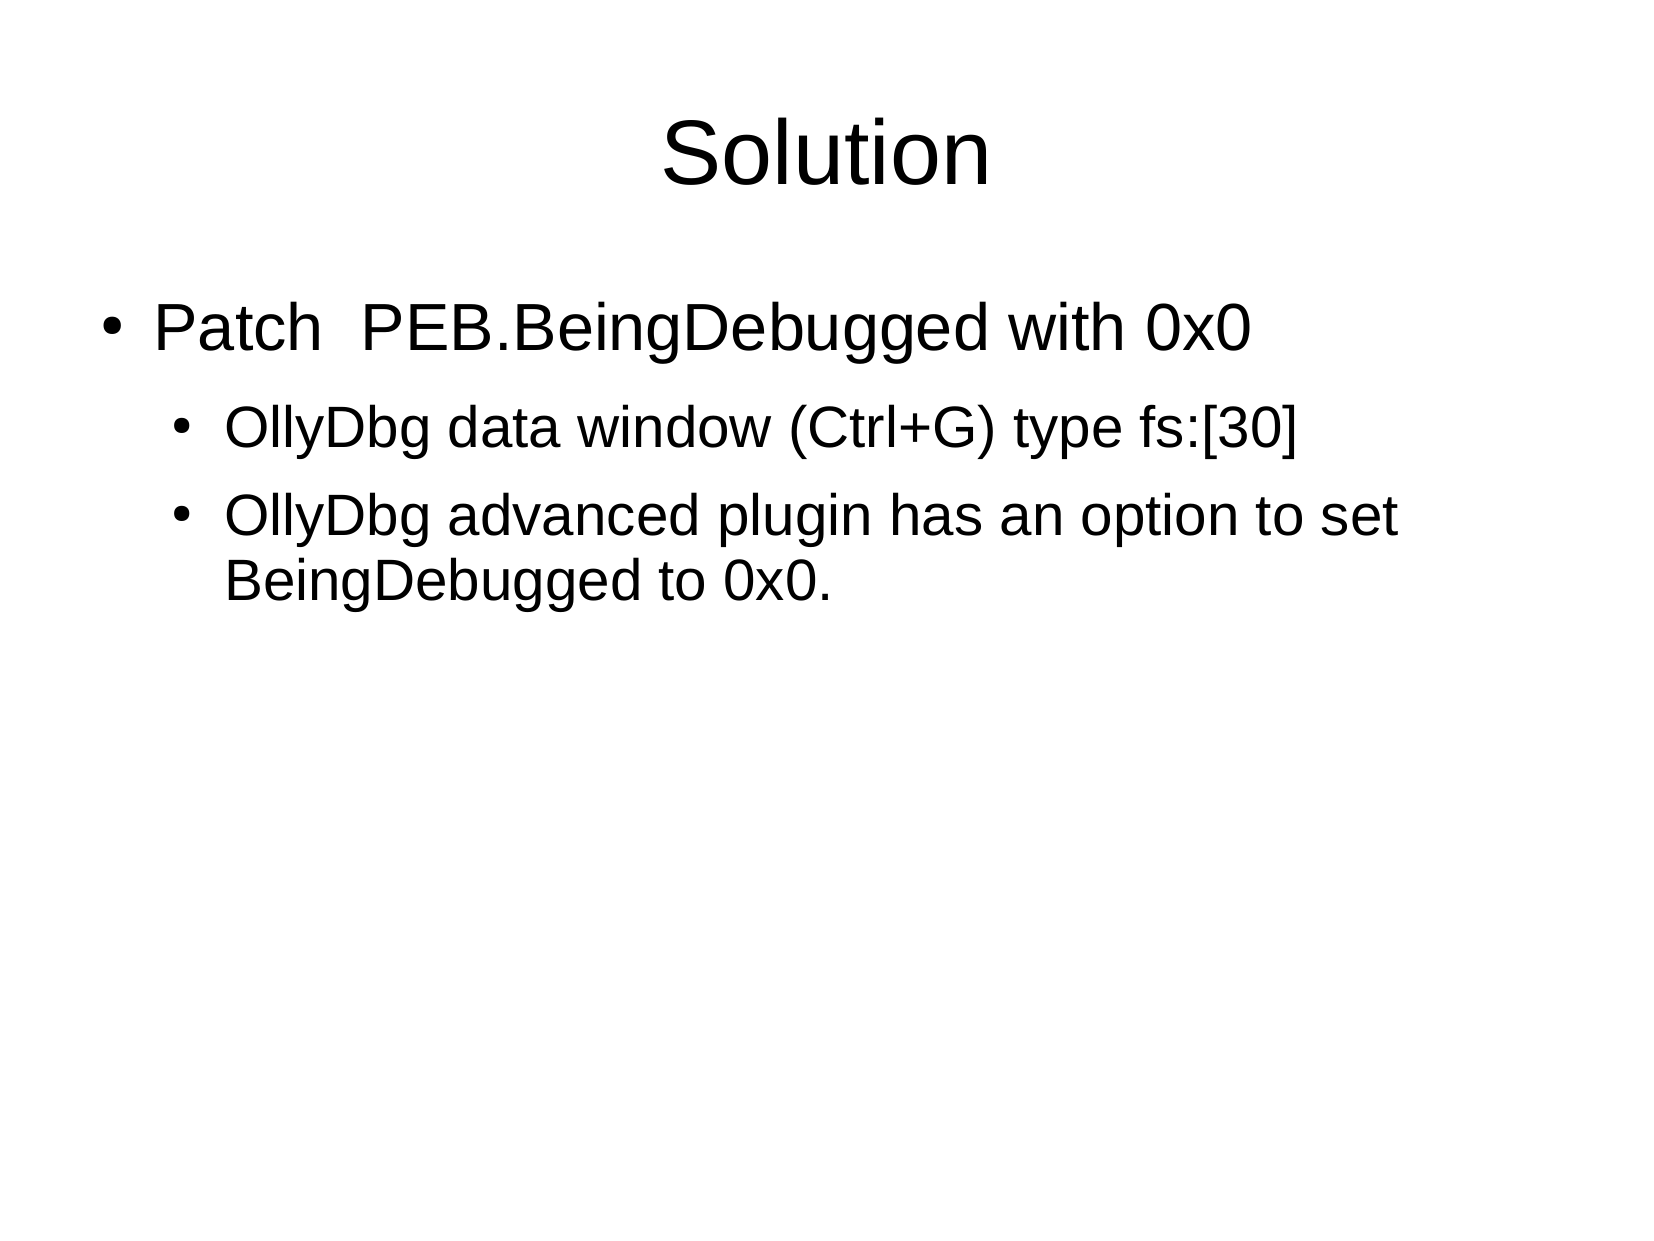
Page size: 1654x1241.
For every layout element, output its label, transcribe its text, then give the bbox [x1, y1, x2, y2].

list Patch PEB.BeingDebugged with 0x0 OllyDbg data window (Ctrl+G) type fs:[30] OllyDbg advanced plugin has an option to set BeingDebugged to 0x0. [82, 290, 1571, 1109]
title Solution [82, 49, 1571, 257]
